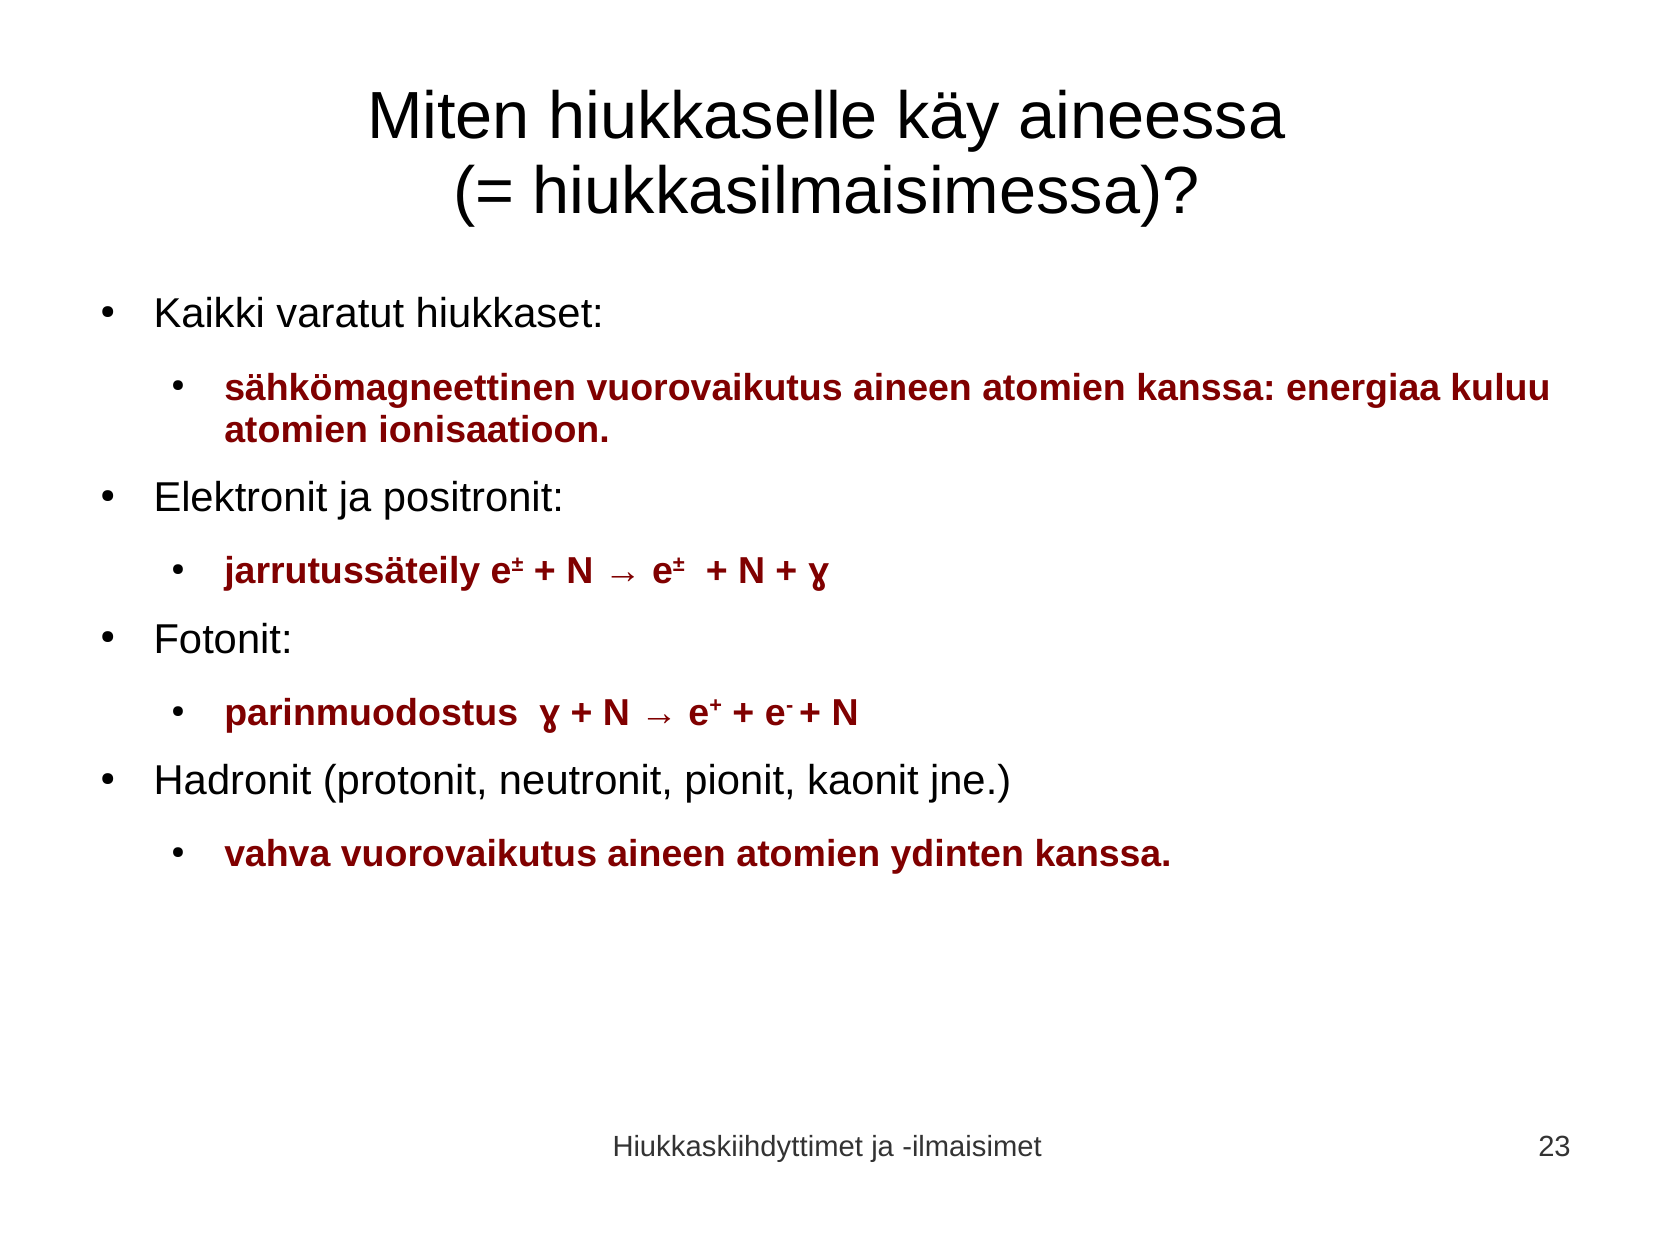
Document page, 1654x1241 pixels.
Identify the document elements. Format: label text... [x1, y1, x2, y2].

title Miten hiukkaselle käy aineessa (= hiukkasilmaisimessa)? [82, 49, 1571, 257]
list Kaikki varatut hiukkaset: sähkömagneettinen vuorovaikutus aineen atomien kanssa: energiaa kuluu atomien ionisaatioon. Elektronit ja positronit: jarrutussäteily e± + N → e± + N + ɣ Fotonit: parinmuodostus ɣ + N → e+ + e- + N Hadronit (protonit, neutronit, pionit, kaonit jne.) vahva vuorovaikutus aineen atomien ydinten kanssa. [82, 290, 1571, 1109]
